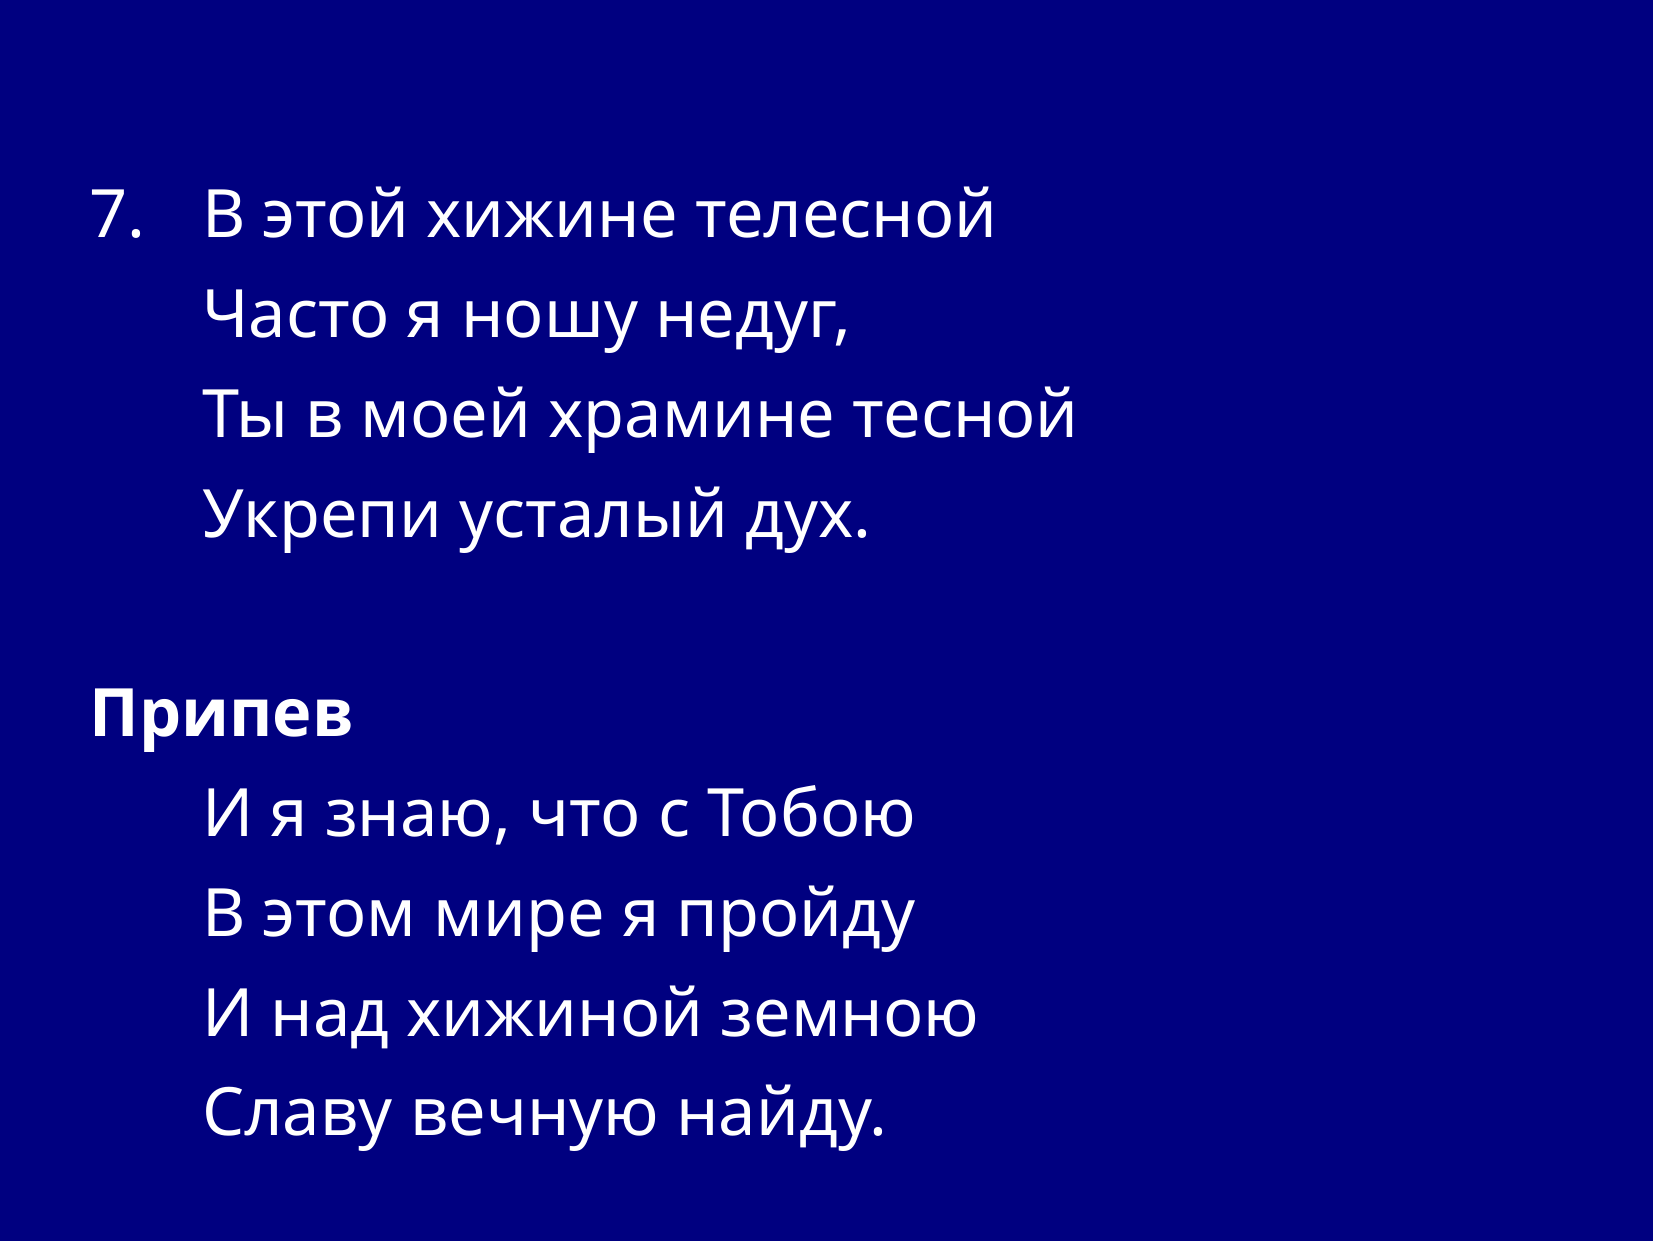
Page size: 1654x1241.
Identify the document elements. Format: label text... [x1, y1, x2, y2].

text_box 7. В этой хижине телесной Часто я ношу недуг, Ты в моей храмине тесной Укрепи усталый дух. Припев И я знаю, что с Тобою В этом мире я пройду И над хижиной земною Славу вечную найду. [75, 150, 1576, 1163]
